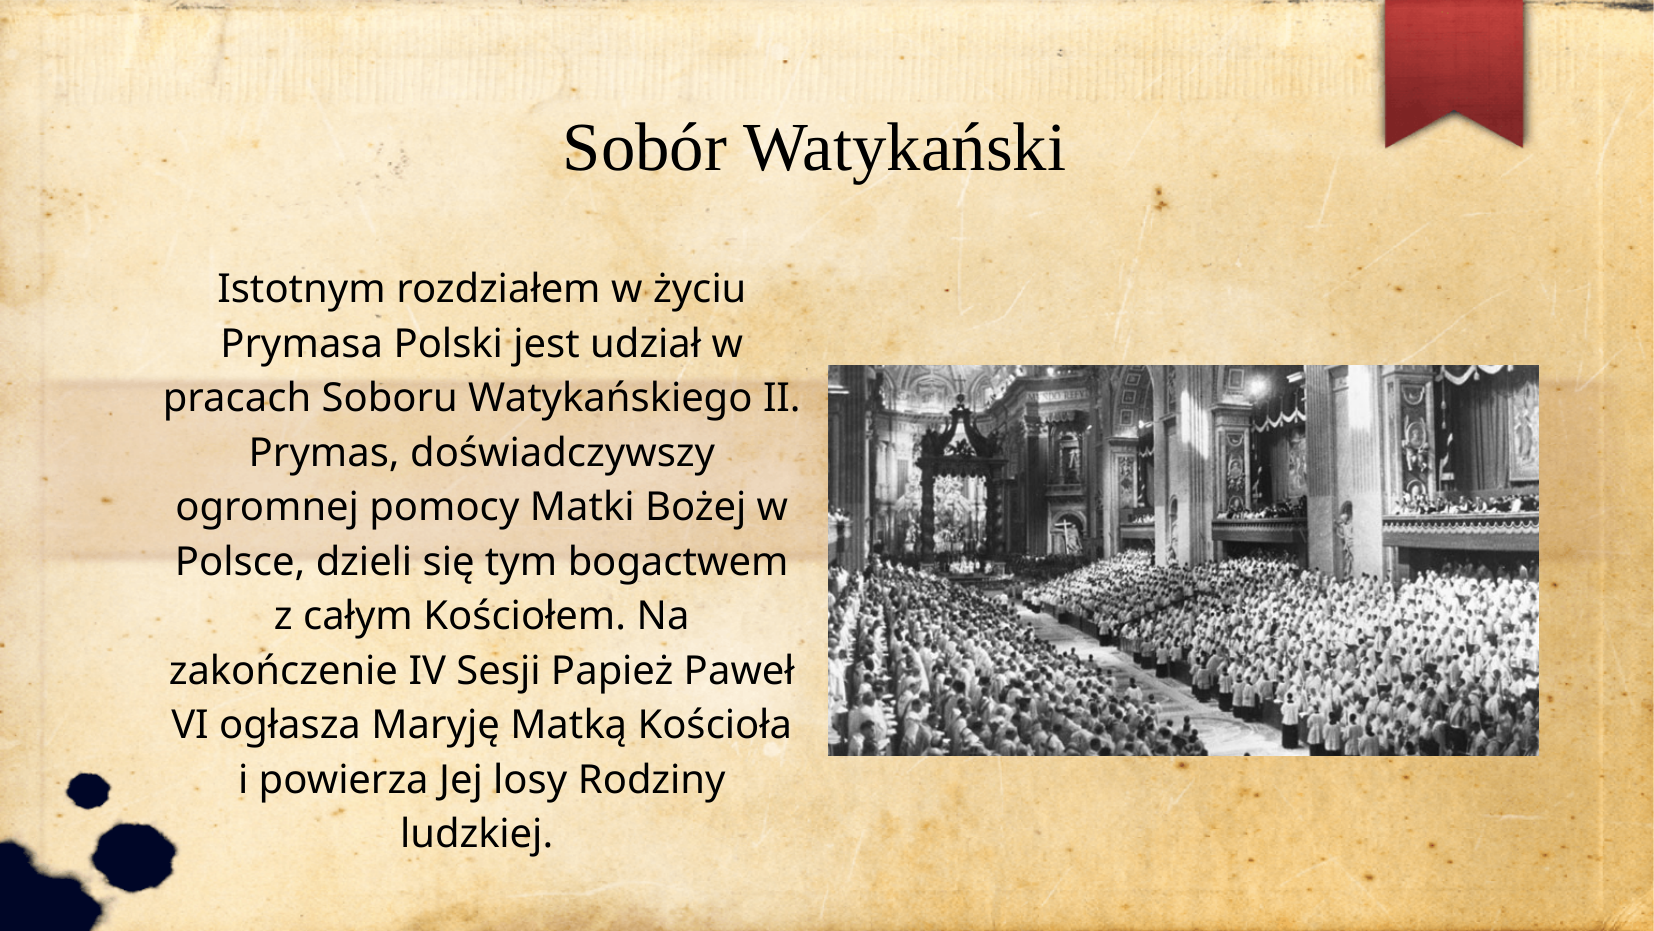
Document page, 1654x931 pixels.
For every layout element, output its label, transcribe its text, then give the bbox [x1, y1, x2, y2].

list Istotnym rozdziałem w życiu Prymasa Polski jest udział w pracach Soboru Watykańskiego II. Prymas, doświadczywszy ogromnej pomocy Matki Bożej w Polsce, dzieli się tym bogactwem z całym Kościołem. Na zakończenie IV Sesji Papież Paweł VI ogłasza Maryję Matką Kościoła i powierza Jej losy Rodziny ludzkiej. [93, 259, 804, 863]
picture [0, 0, 1654, 931]
title Sobór Watykański [70, 69, 1559, 225]
